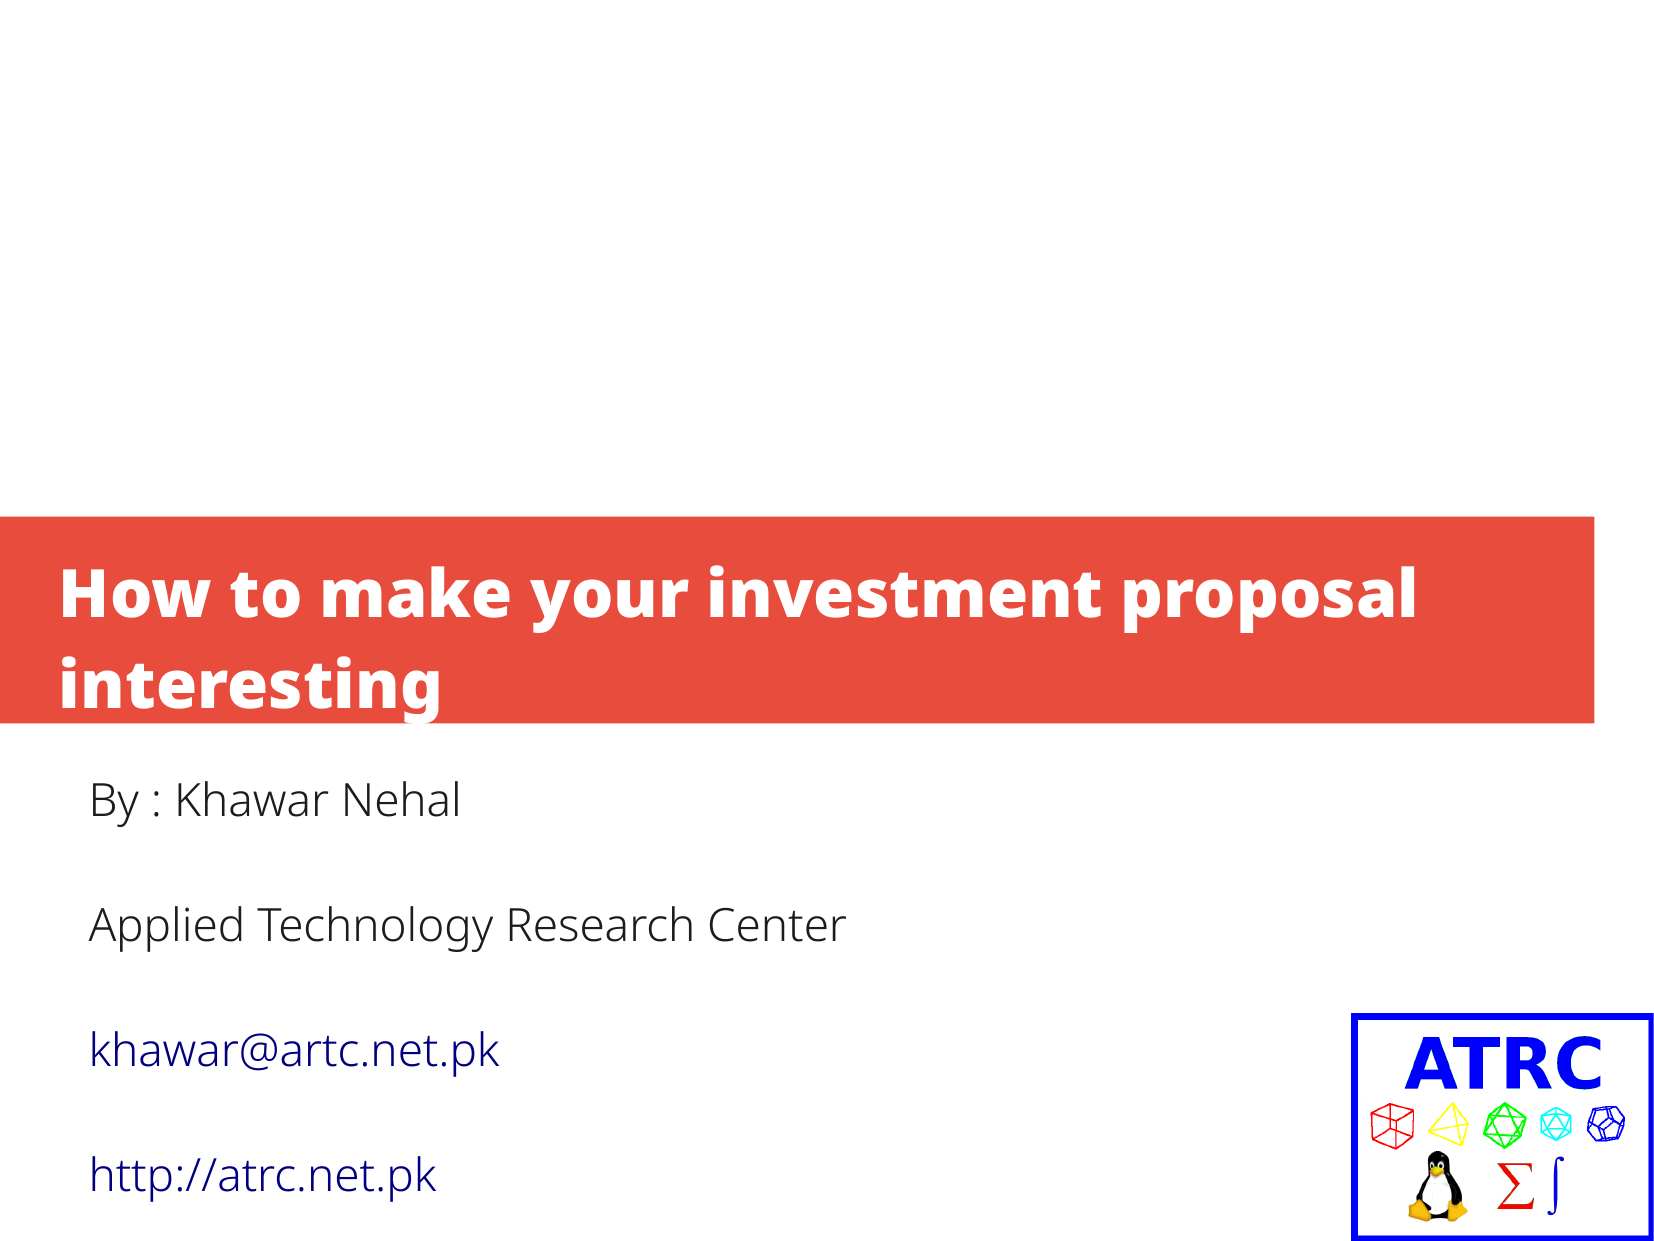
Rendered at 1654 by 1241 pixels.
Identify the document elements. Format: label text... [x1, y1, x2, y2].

title How to make your investment proposal interesting [59, 546, 1595, 694]
picture [1351, 1013, 1654, 1241]
subtitle By : Khawar Nehal Applied Technology Research Center khawar@artc.net.pk http://atrc.net.pk [88, 767, 1595, 1182]
